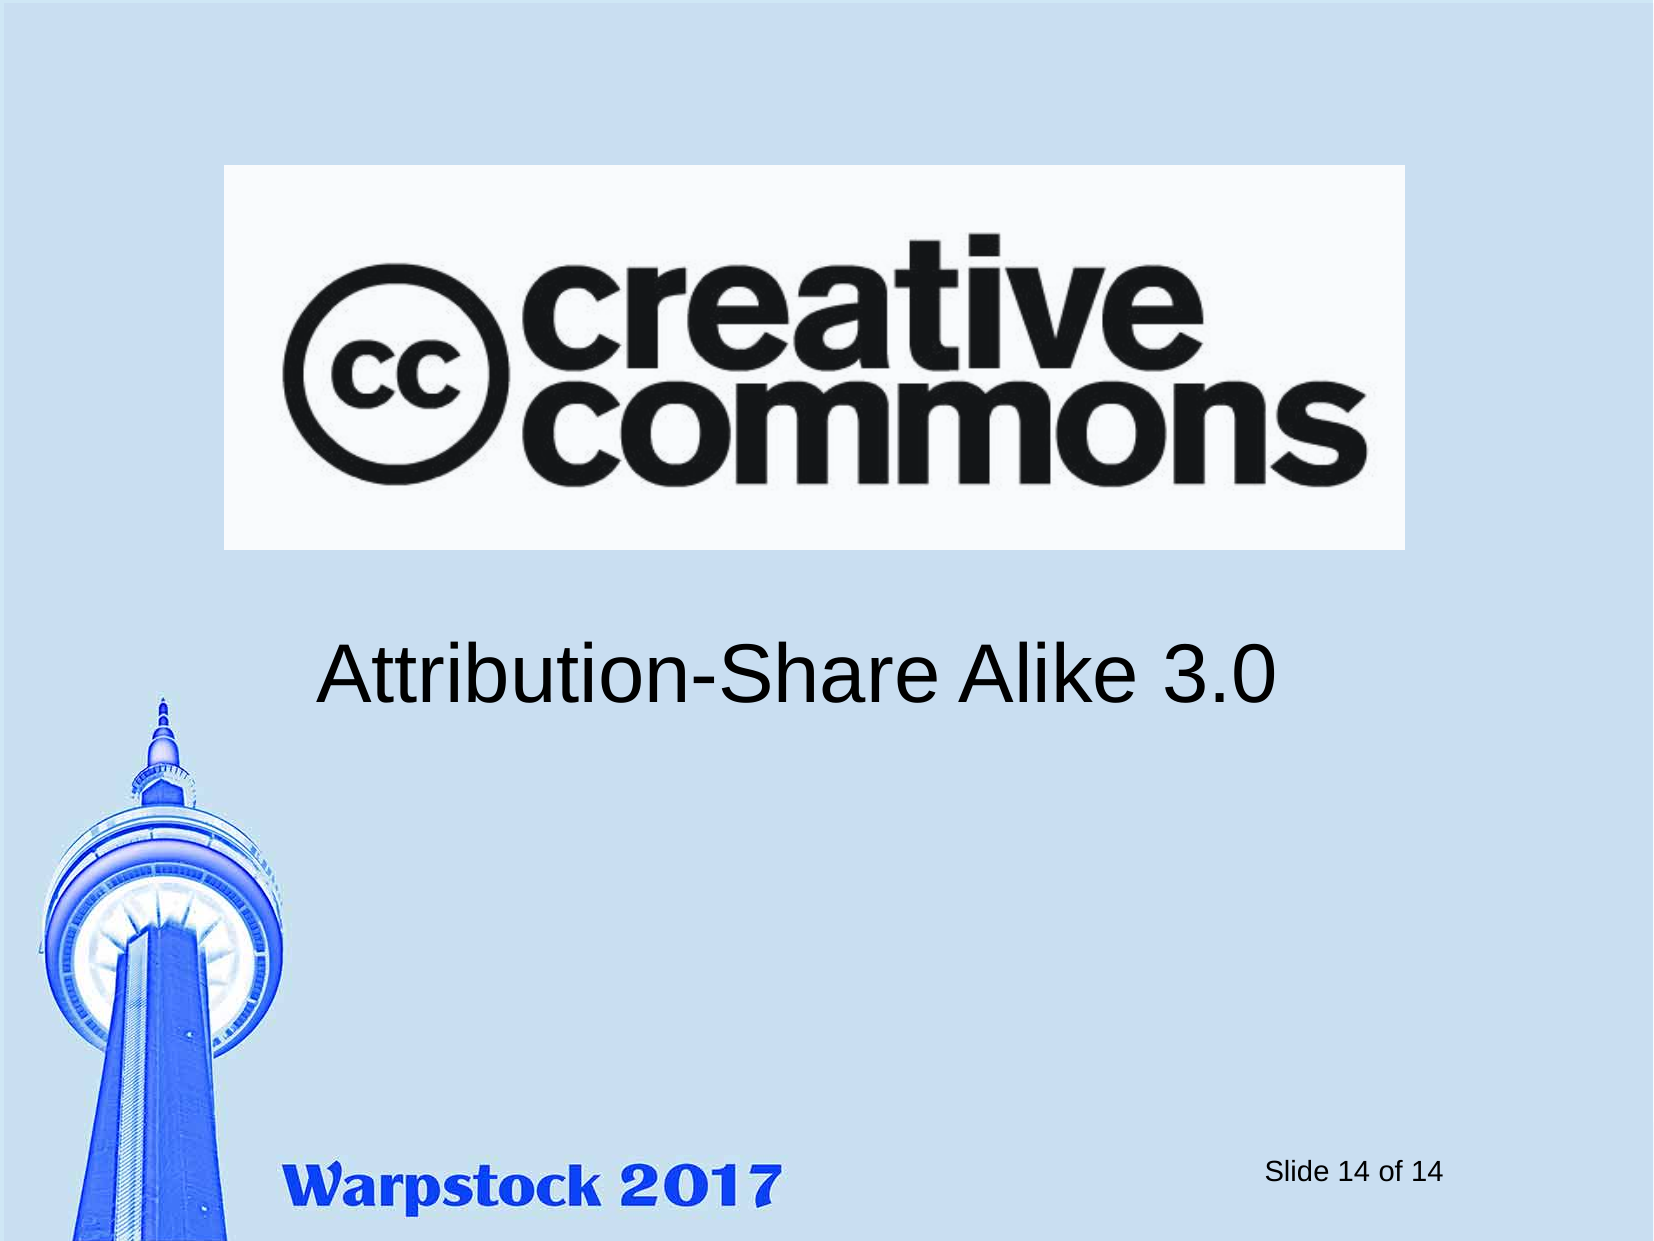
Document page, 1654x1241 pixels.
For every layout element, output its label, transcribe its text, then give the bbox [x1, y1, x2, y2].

text_box Attribution-Share Alike 3.0 [301, 620, 1335, 739]
picture [4, 3, 1654, 1241]
